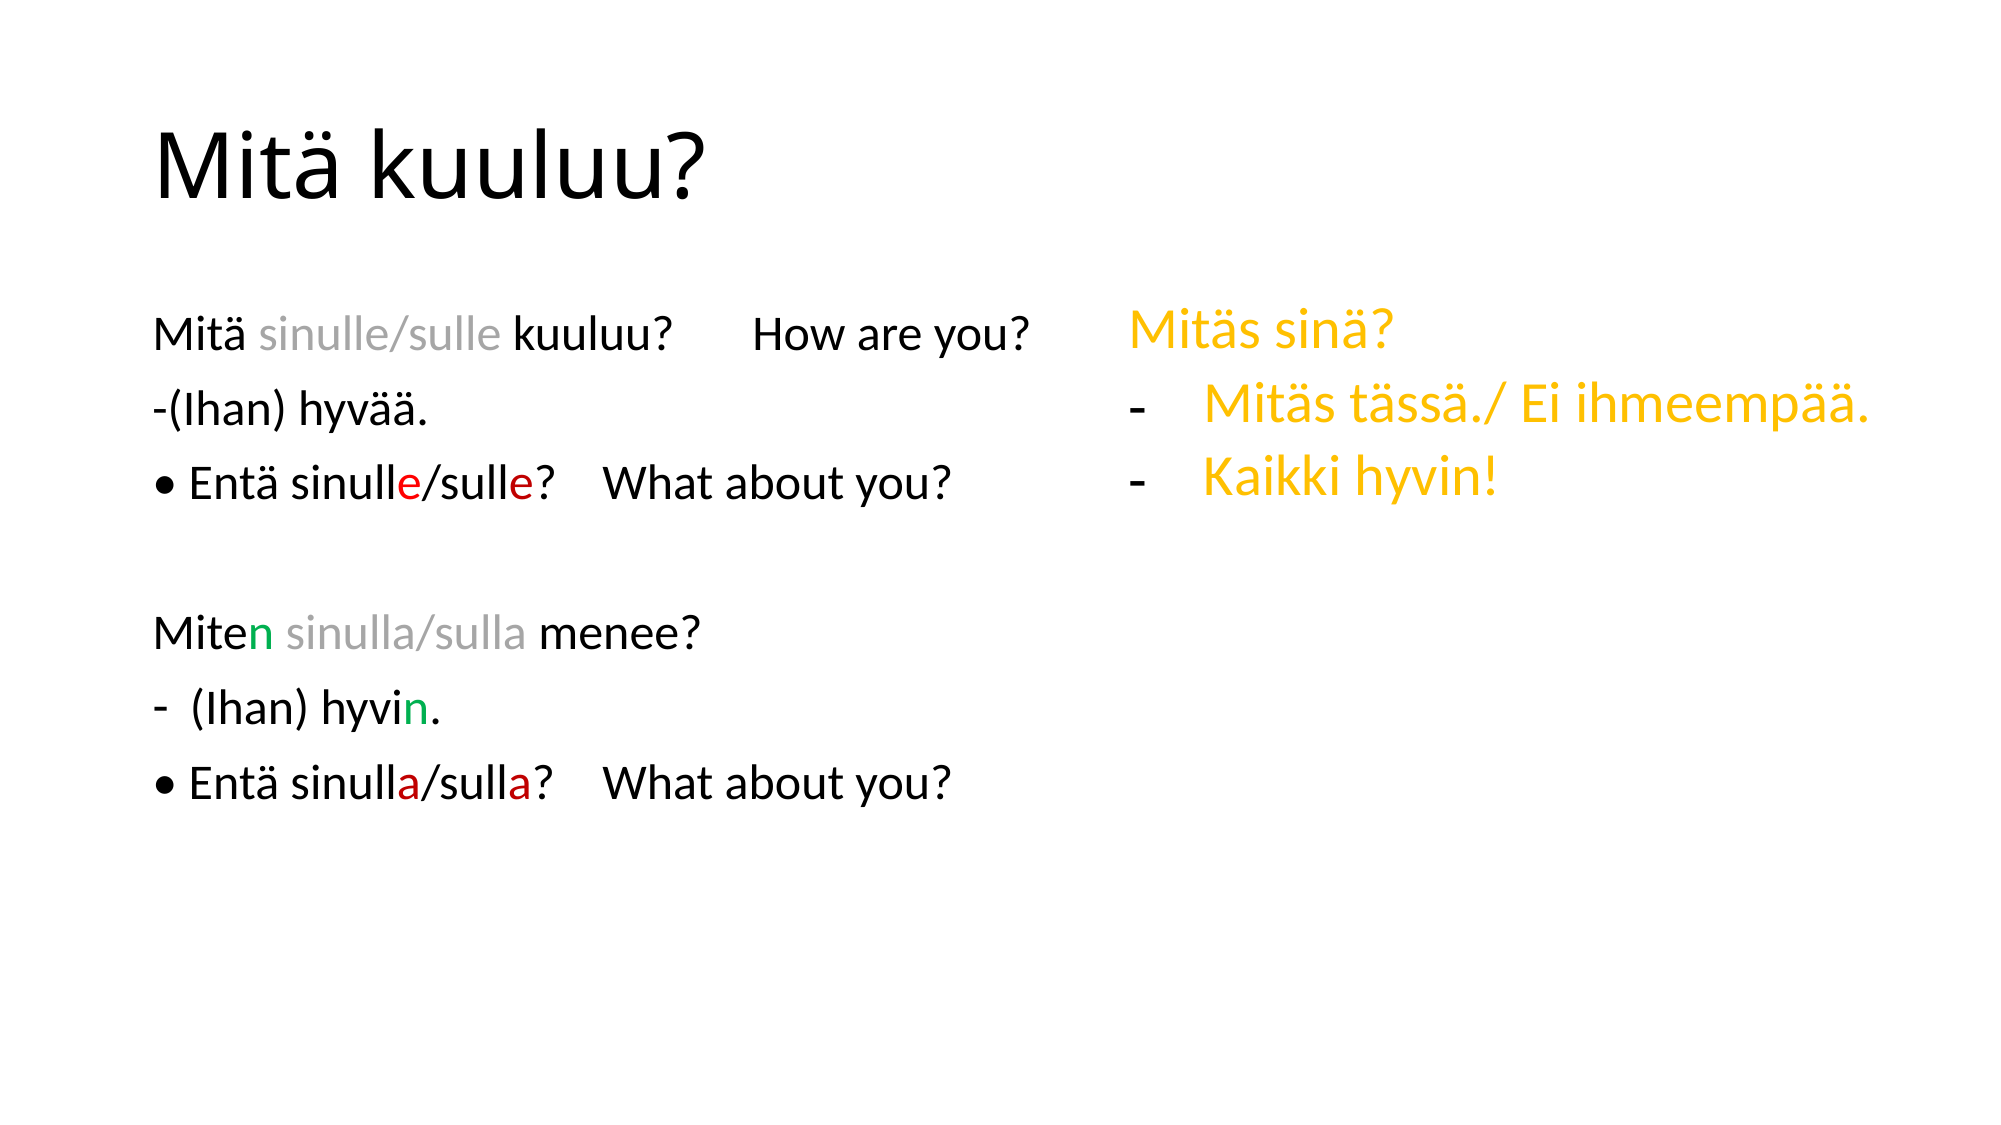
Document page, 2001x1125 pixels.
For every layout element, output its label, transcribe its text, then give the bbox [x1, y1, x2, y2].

text_box Mitäs sinä? Mitäs tässä./ Ei ihmeempää. Kaikki hyvin! [1114, 299, 2000, 1014]
title Mitä kuuluu? [137, 59, 1863, 278]
list Mitä sinulle/sulle kuuluu? How are you? -(Ihan) hyvää. • Entä sinulle/sulle? What about you? Miten sinulla/sulla menee? (Ihan) hyvin. • Entä sinulla/sulla? What about you? [137, 299, 1114, 1014]
